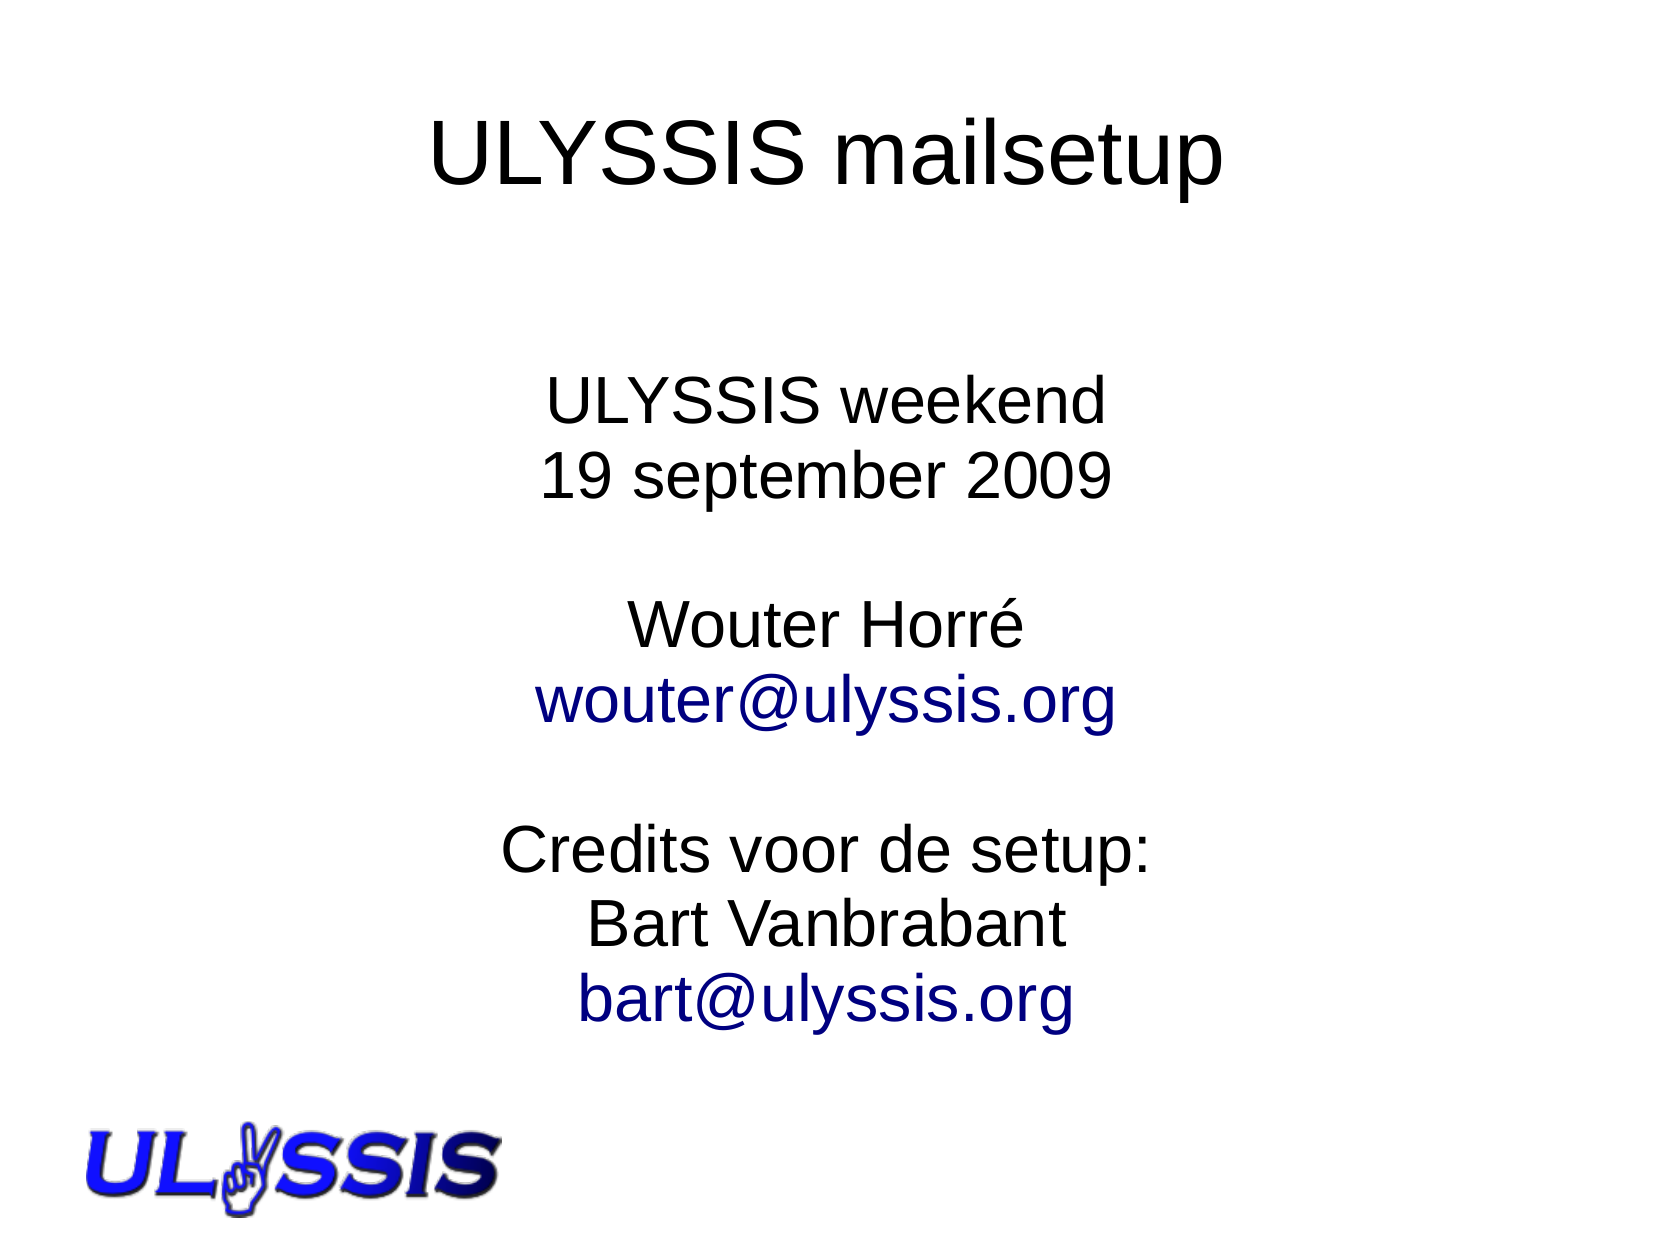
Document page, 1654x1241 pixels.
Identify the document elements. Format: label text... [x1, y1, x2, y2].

picture [86, 1121, 502, 1218]
subtitle ULYSSIS weekend 19 september 2009 Wouter Horré wouter@ulyssis.org Credits voor de setup: Bart Vanbrabant bart@ulyssis.org [82, 290, 1571, 1109]
title ULYSSIS mailsetup [82, 49, 1571, 257]
